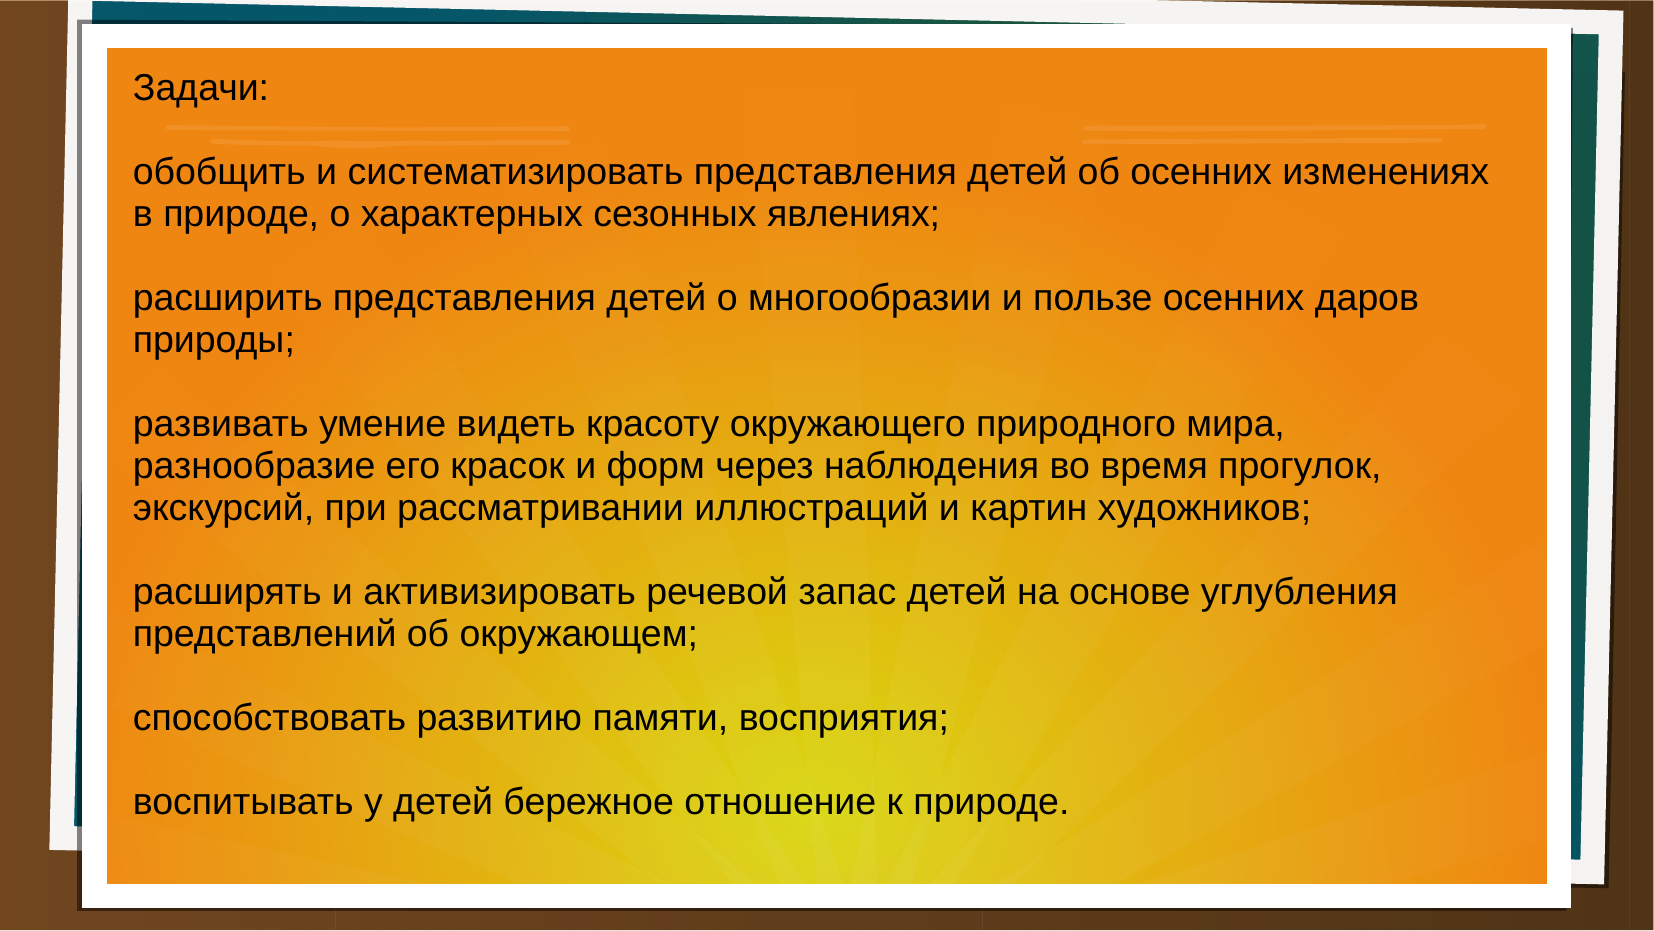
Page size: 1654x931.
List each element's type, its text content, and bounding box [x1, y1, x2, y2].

text_box Задачи: обобщить и систематизировать представления детей об осенних изменениях в природе, о характерных сезонных явлениях; расширить представления детей о многообразии и пользе осенних даров природы; развивать умение видеть красоту окружающего природного мира, разнообразие его красок и форм через наблюдения во время прогулок, экскурсий, при рассматривании иллюстраций и картин художников; расширять и активизировать речевой запас детей на основе углубления представлений об окружающем; способствовать развитию памяти, восприятия; воспитывать у детей бережное отношение к природе. [118, 59, 1524, 822]
